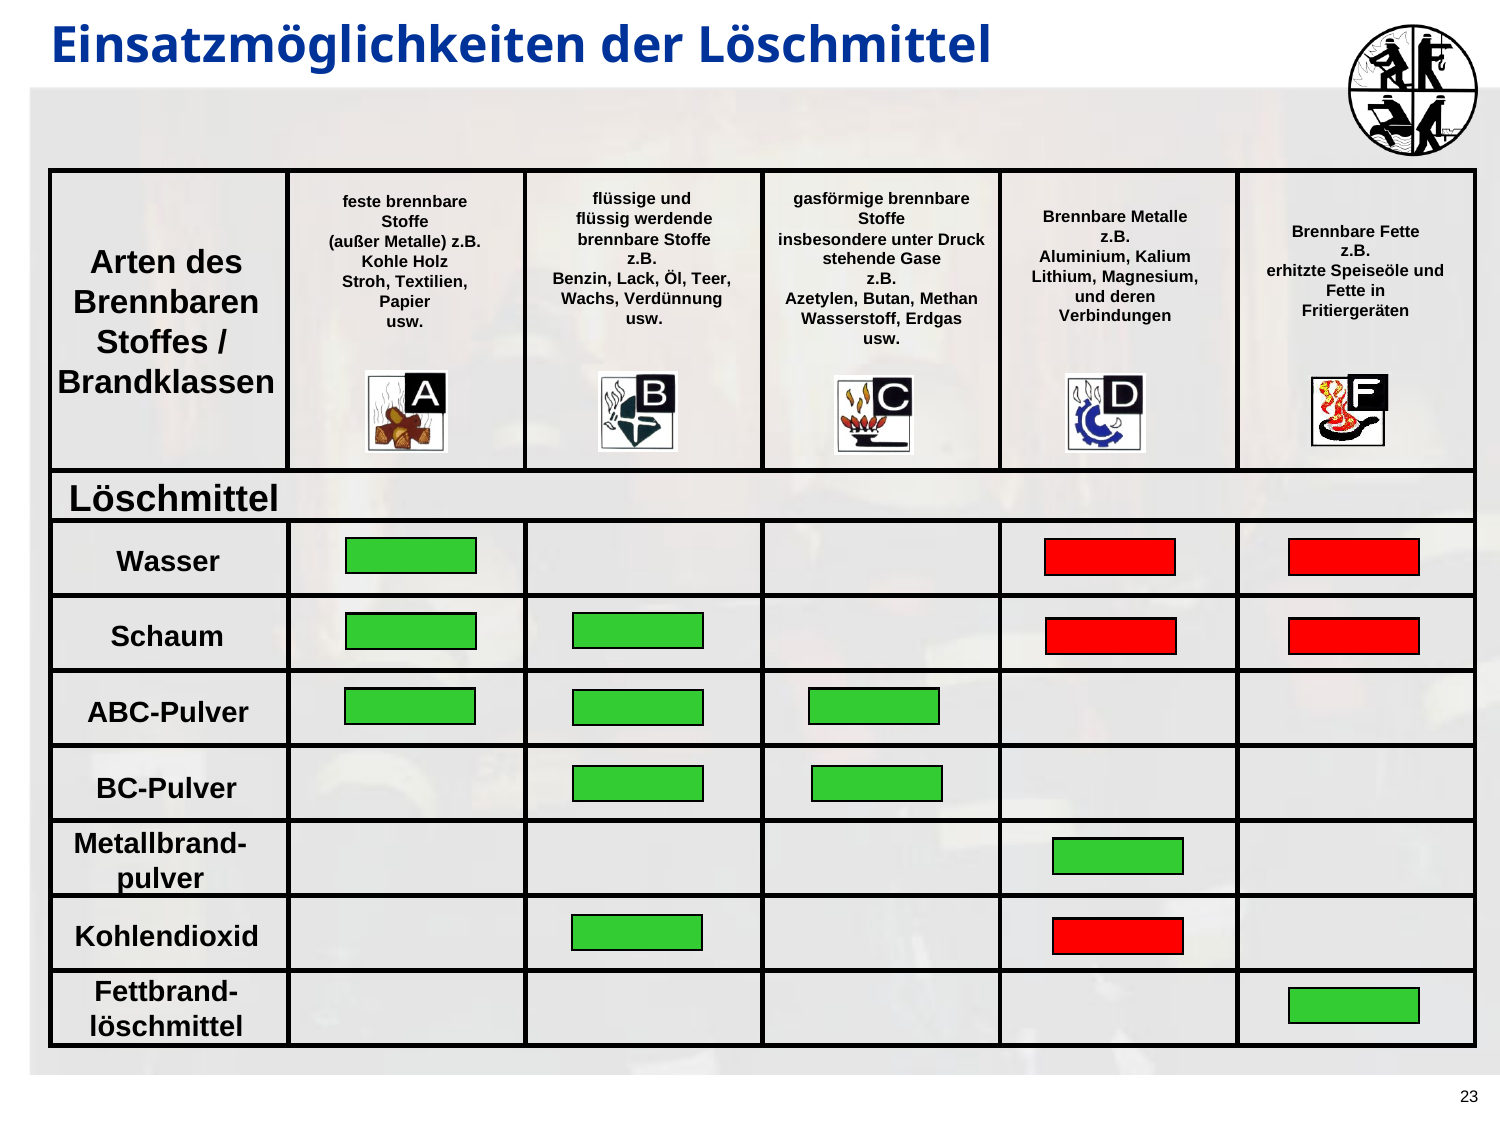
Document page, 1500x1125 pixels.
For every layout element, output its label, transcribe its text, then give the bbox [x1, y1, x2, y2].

text_box Metallbrand- pulver [58, 898, 263, 903]
text_box [1288, 618, 1419, 654]
text_box [573, 690, 704, 726]
text_box [1288, 539, 1419, 575]
text_box Schaum [95, 609, 239, 661]
text_box Brennbare Metalle z.B. Aluminium, Kalium Lithium, Magnesium, und deren Verbindungen [1016, 197, 1214, 334]
text_box Wasser [101, 534, 236, 586]
text_box [572, 612, 703, 649]
text_box [1288, 987, 1419, 1024]
text_box ABC-Pulver [72, 685, 265, 737]
text_box Kohlendioxid [59, 909, 275, 961]
text_box [1053, 918, 1184, 954]
title Einsatzmöglichkeiten der Löschmittel [49, 12, 1232, 75]
text_box Brennbare Fette z.B. erhitzte Speiseöle und Fette in Fritiergeräten [1251, 212, 1460, 328]
text_box gasförmige brennbare Stoffe insbesondere unter Druck stehende Gase z.B. Azetylen, Butan, Methan Wasserstoff, Erdgas usw. [765, 180, 998, 356]
text_box [346, 613, 477, 649]
text_box Arten des Brennbaren Stoffes / Brandklassen [42, 232, 285, 448]
text_box Metallbrand- pulver [58, 816, 263, 893]
text_box [571, 915, 702, 951]
text_box Fettbrand- löschmittel [74, 964, 259, 1050]
text_box [1052, 838, 1183, 874]
text_box [345, 688, 475, 724]
text_box [1045, 618, 1176, 654]
text_box [572, 765, 703, 802]
text_box BC-Pulver [81, 762, 253, 813]
text_box <Foliennummer> [1180, 1078, 1494, 1118]
text_box [346, 537, 477, 574]
text_box Löschmittel [54, 473, 295, 518]
text_box Löschmittel [54, 523, 286, 527]
text_box flüssige und flüssig werdende brennbare Stoffe z.B. Benzin, Lack, Öl, Teer, Wachs, Verdünnung usw. [537, 180, 747, 336]
text_box [1044, 539, 1175, 575]
text_box [812, 765, 943, 802]
text_box feste brennbare Stoffe (außer Metalle) z.B. Kohle Holz Stroh, Textilien, Papier usw. [304, 183, 506, 339]
picture [31, 20, 1500, 1075]
text_box [809, 688, 940, 724]
